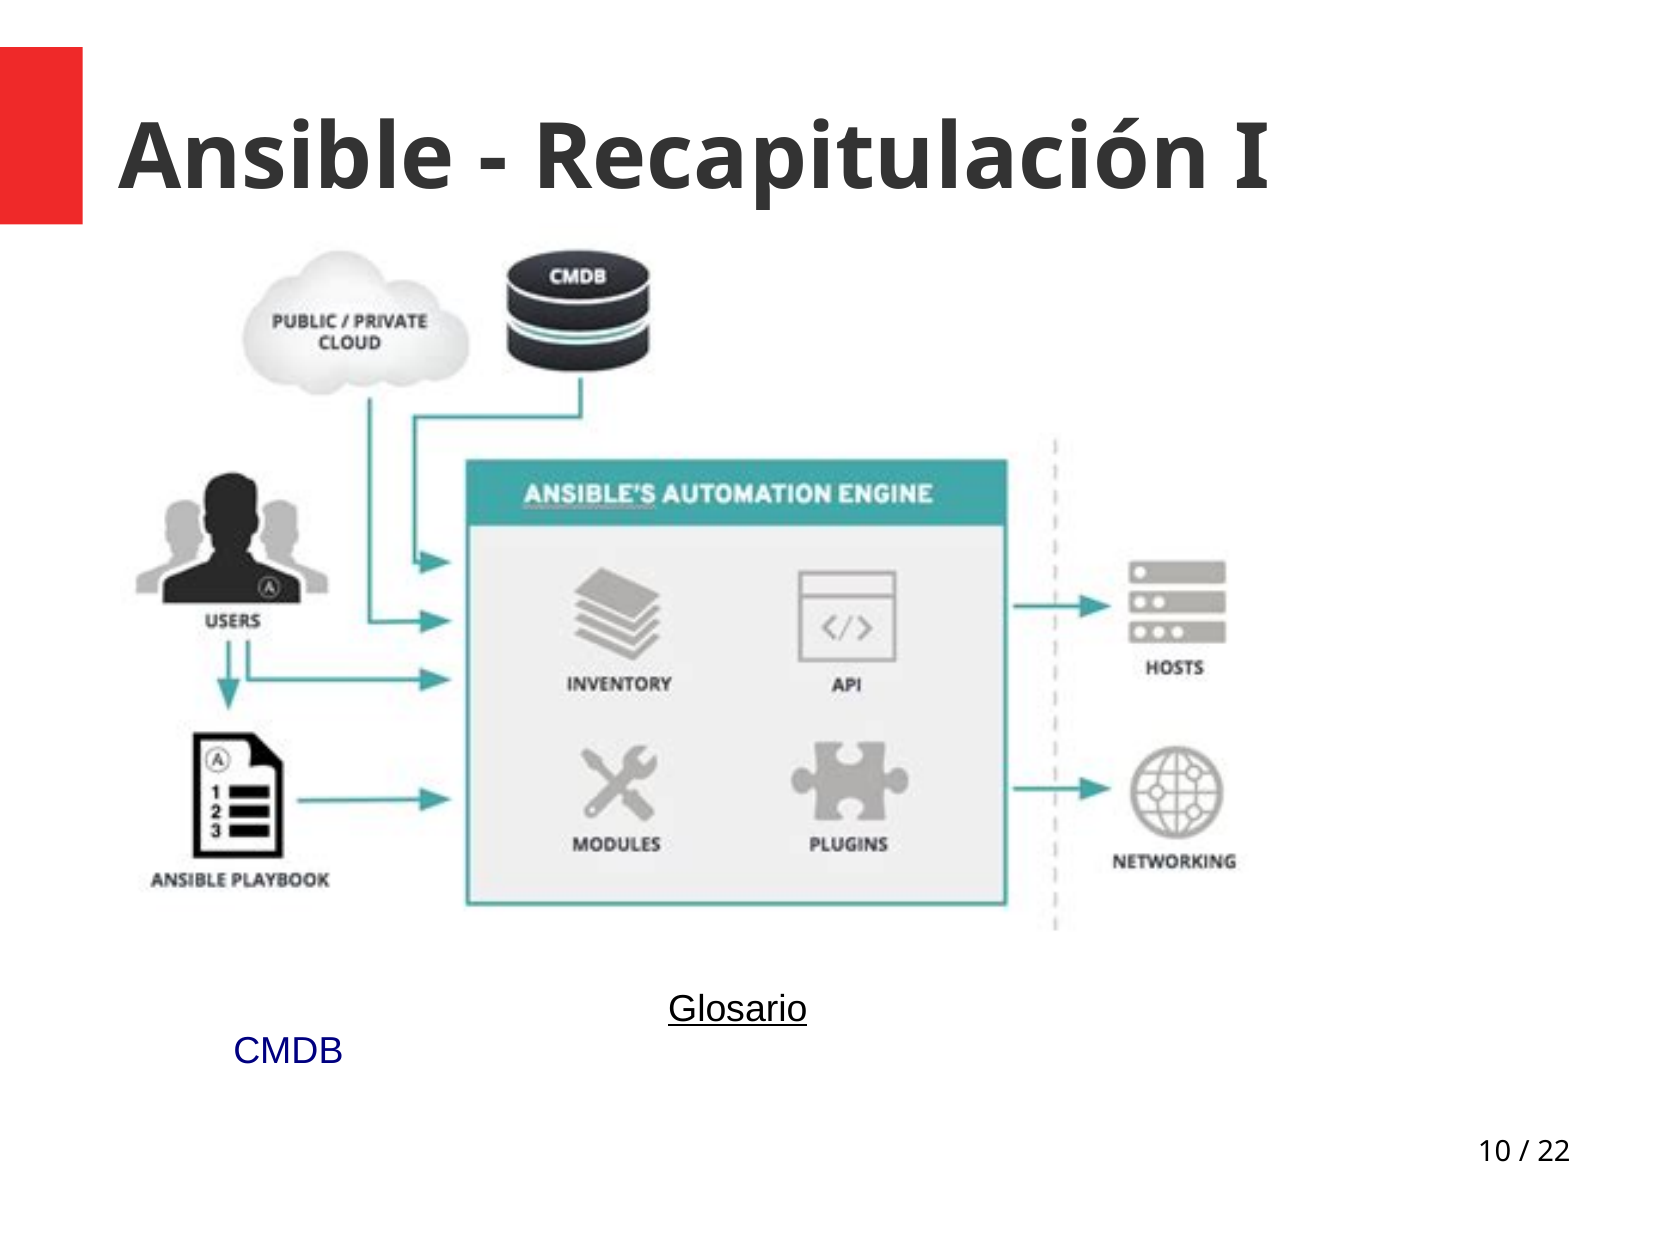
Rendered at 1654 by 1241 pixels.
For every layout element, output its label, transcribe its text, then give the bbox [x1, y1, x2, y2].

text_box Glosario CMDB [218, 980, 1257, 1121]
title Ansible - Recapitulación I [118, 49, 1571, 257]
picture [120, 223, 1253, 943]
